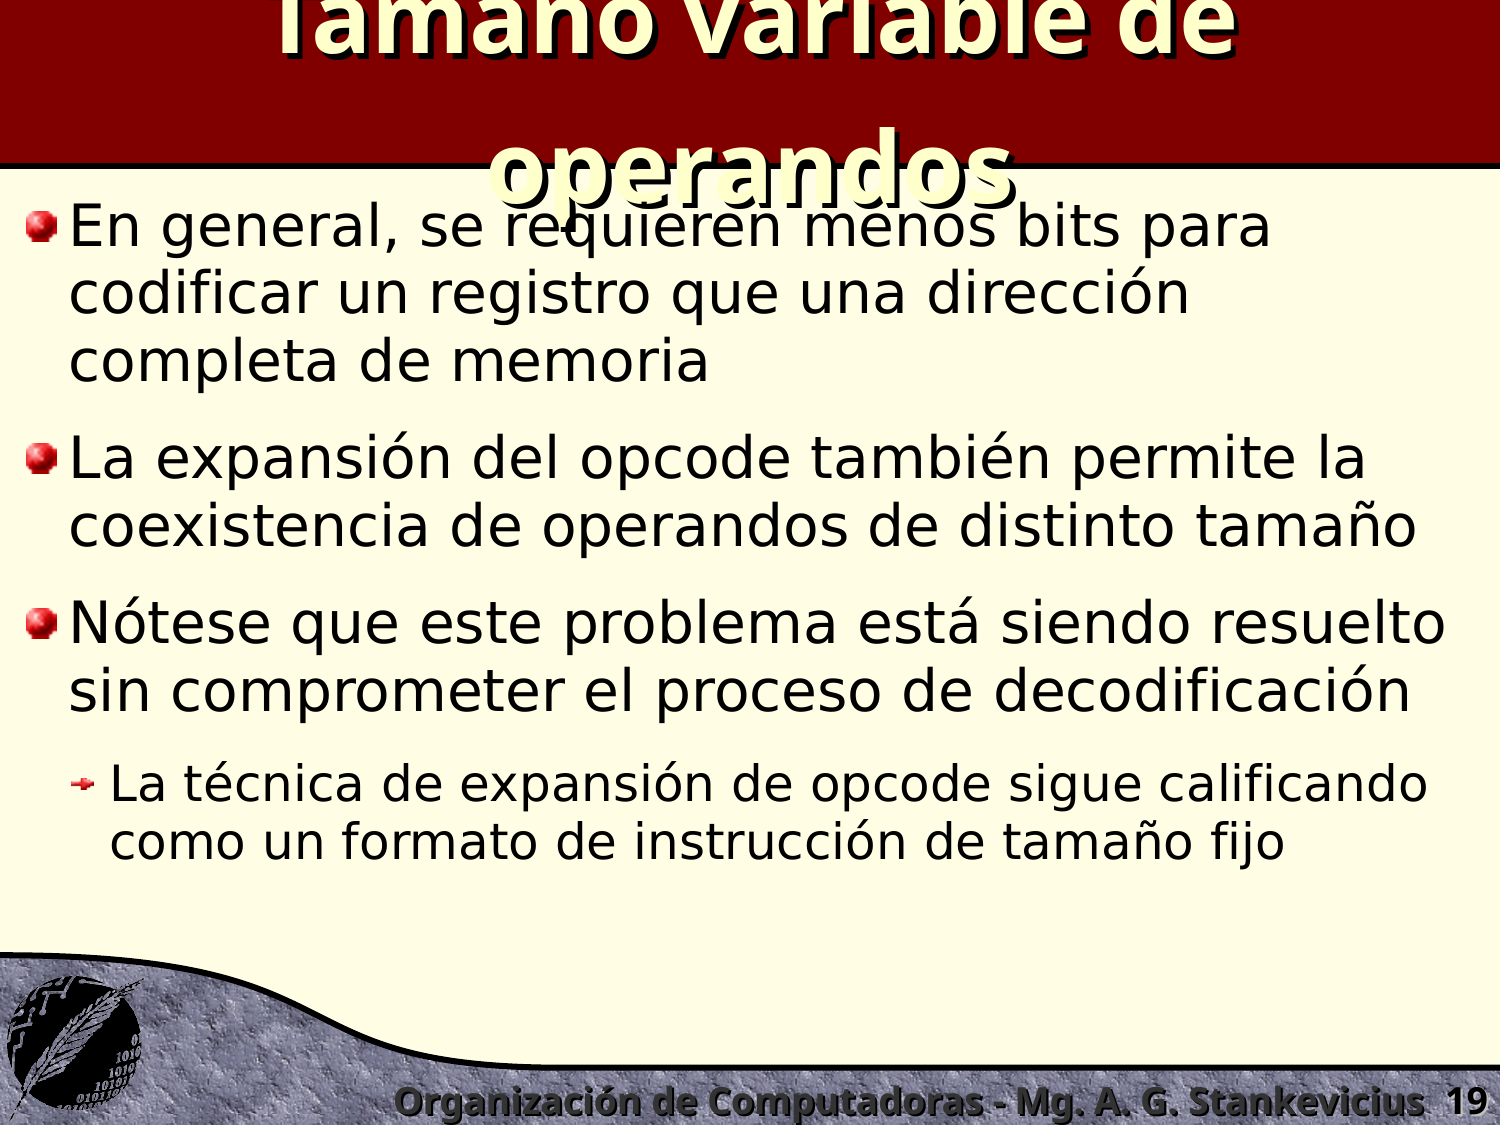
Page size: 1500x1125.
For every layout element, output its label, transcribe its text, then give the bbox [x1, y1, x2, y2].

list En general, se requieren menos bits para codificar un registro que una dirección completa de memoria La expansión del opcode también permite la coexistencia de operandos de distinto tamaño Nótese que este problema está siendo resuelto sin comprometer el proceso de decodificación La técnica de expansión de opcode sigue calificando como un formato de instrucción de tamaño fijo [11, 192, 1486, 935]
picture [802, 1100, 806, 1110]
picture [448, 1100, 455, 1110]
title Tamaño variable de operandos [15, 5, 1485, 160]
picture [0, 959, 1500, 1125]
picture [1058, 1100, 1065, 1110]
